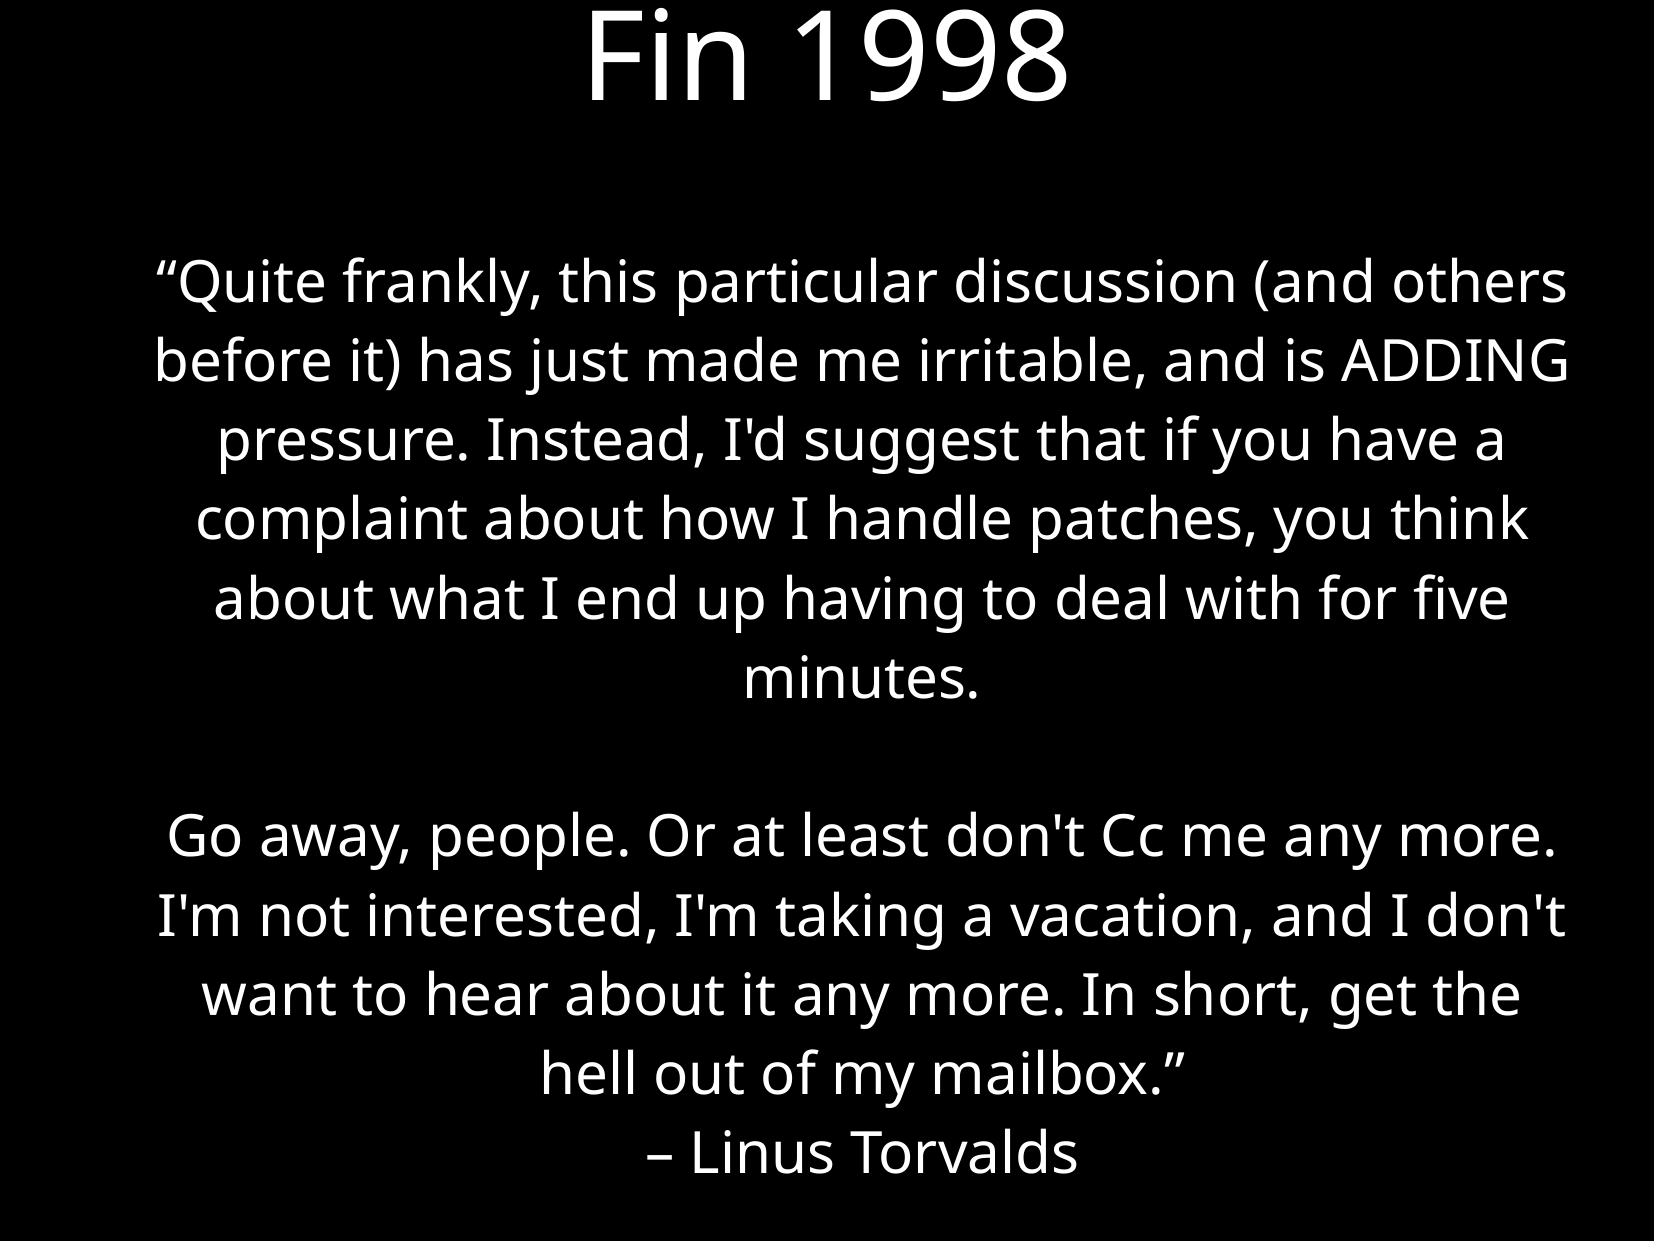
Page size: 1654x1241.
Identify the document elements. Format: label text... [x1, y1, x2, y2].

subtitle Fin 1998 “Quite frankly, this particular discussion (and others before it) has just made me irritable, and is ADDING pressure. Instead, I'd suggest that if you have a complaint about how I handle patches, you think about what I end up having to deal with for five minutes. Go away, people. Or at least don't Cc me any more. I'm not interested, I'm taking a vacation, and I don't want to hear about it any more. In short, get the hell out of my mailbox.” – Linus Torvalds [82, 49, 1571, 1109]
